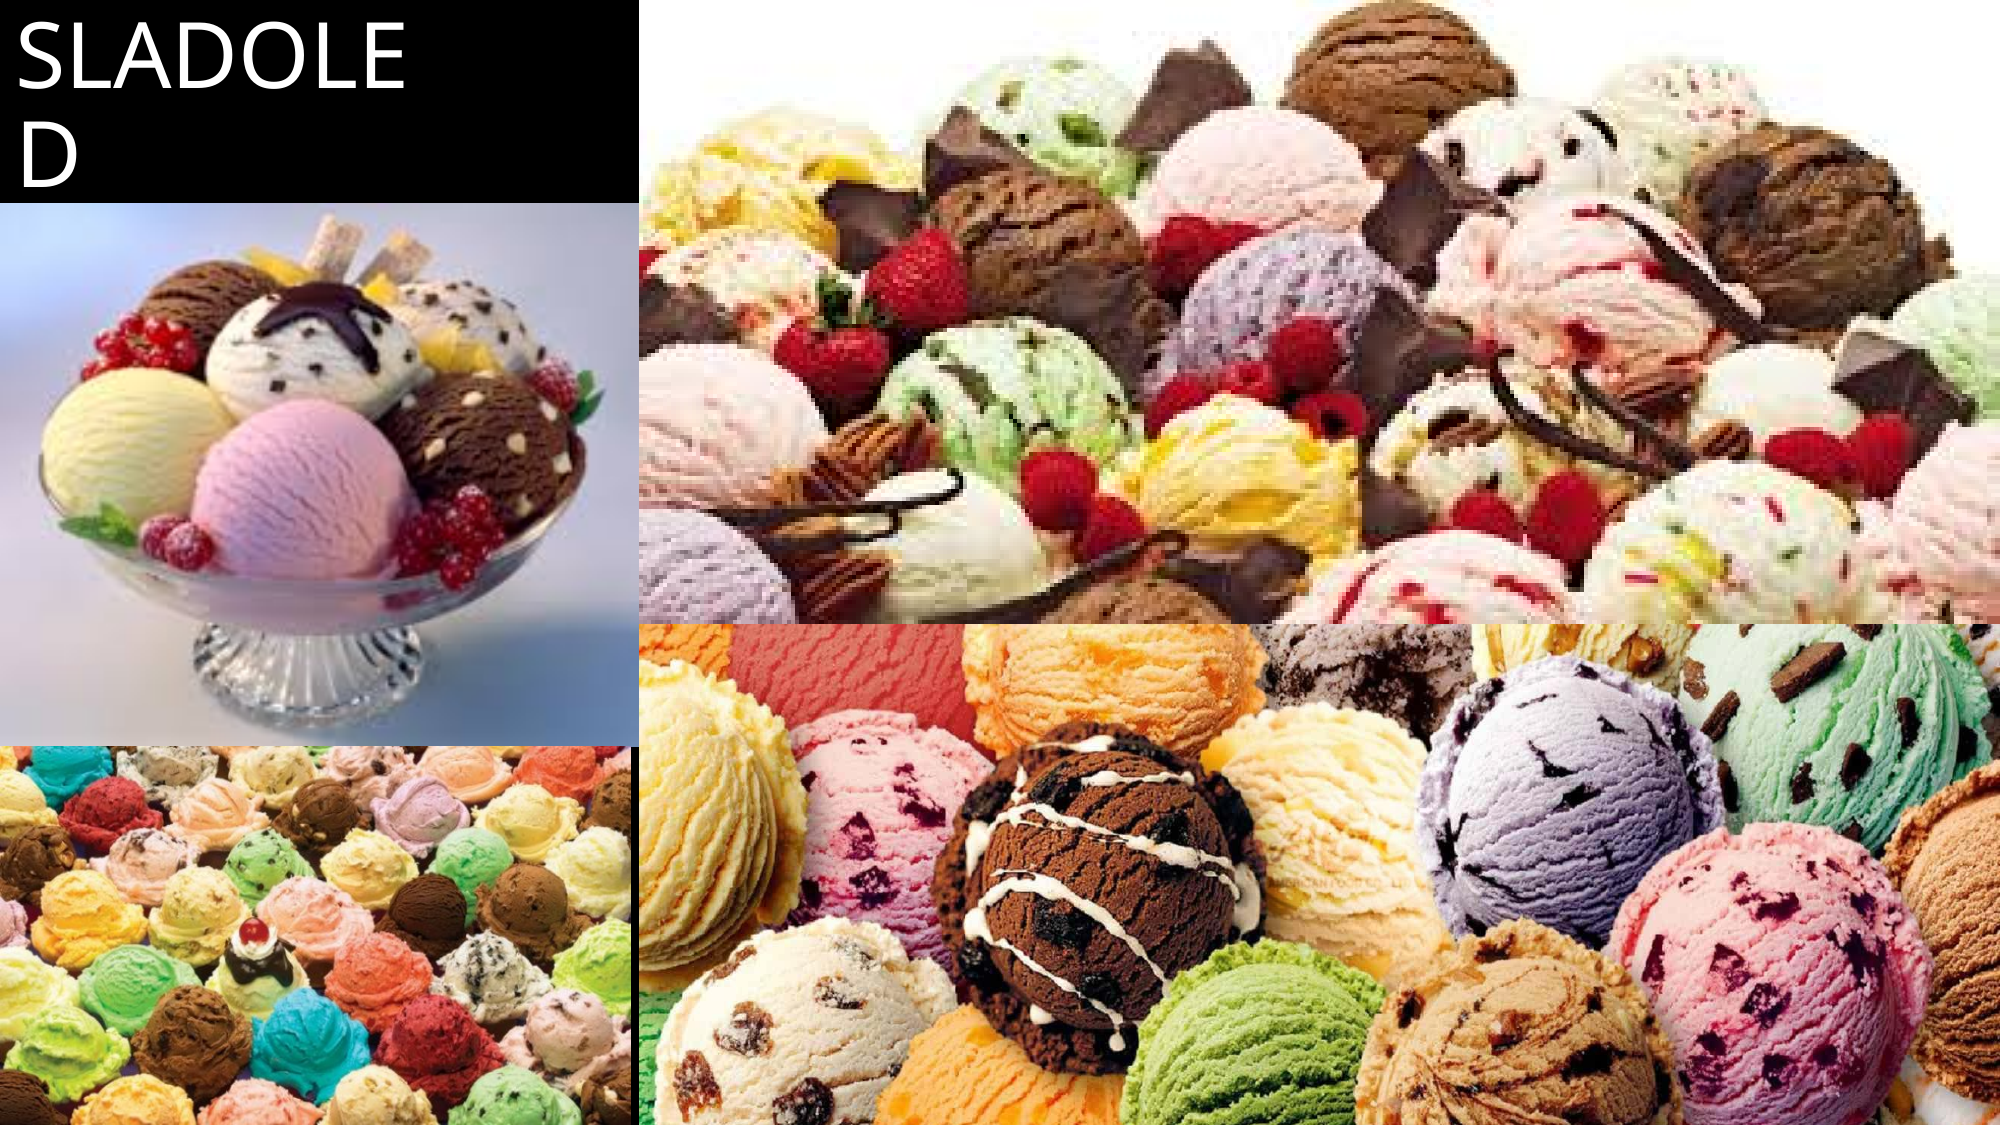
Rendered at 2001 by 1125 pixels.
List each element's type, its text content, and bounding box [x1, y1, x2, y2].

title SLADOLED [0, 0, 457, 203]
picture [0, 0, 2000, 1125]
